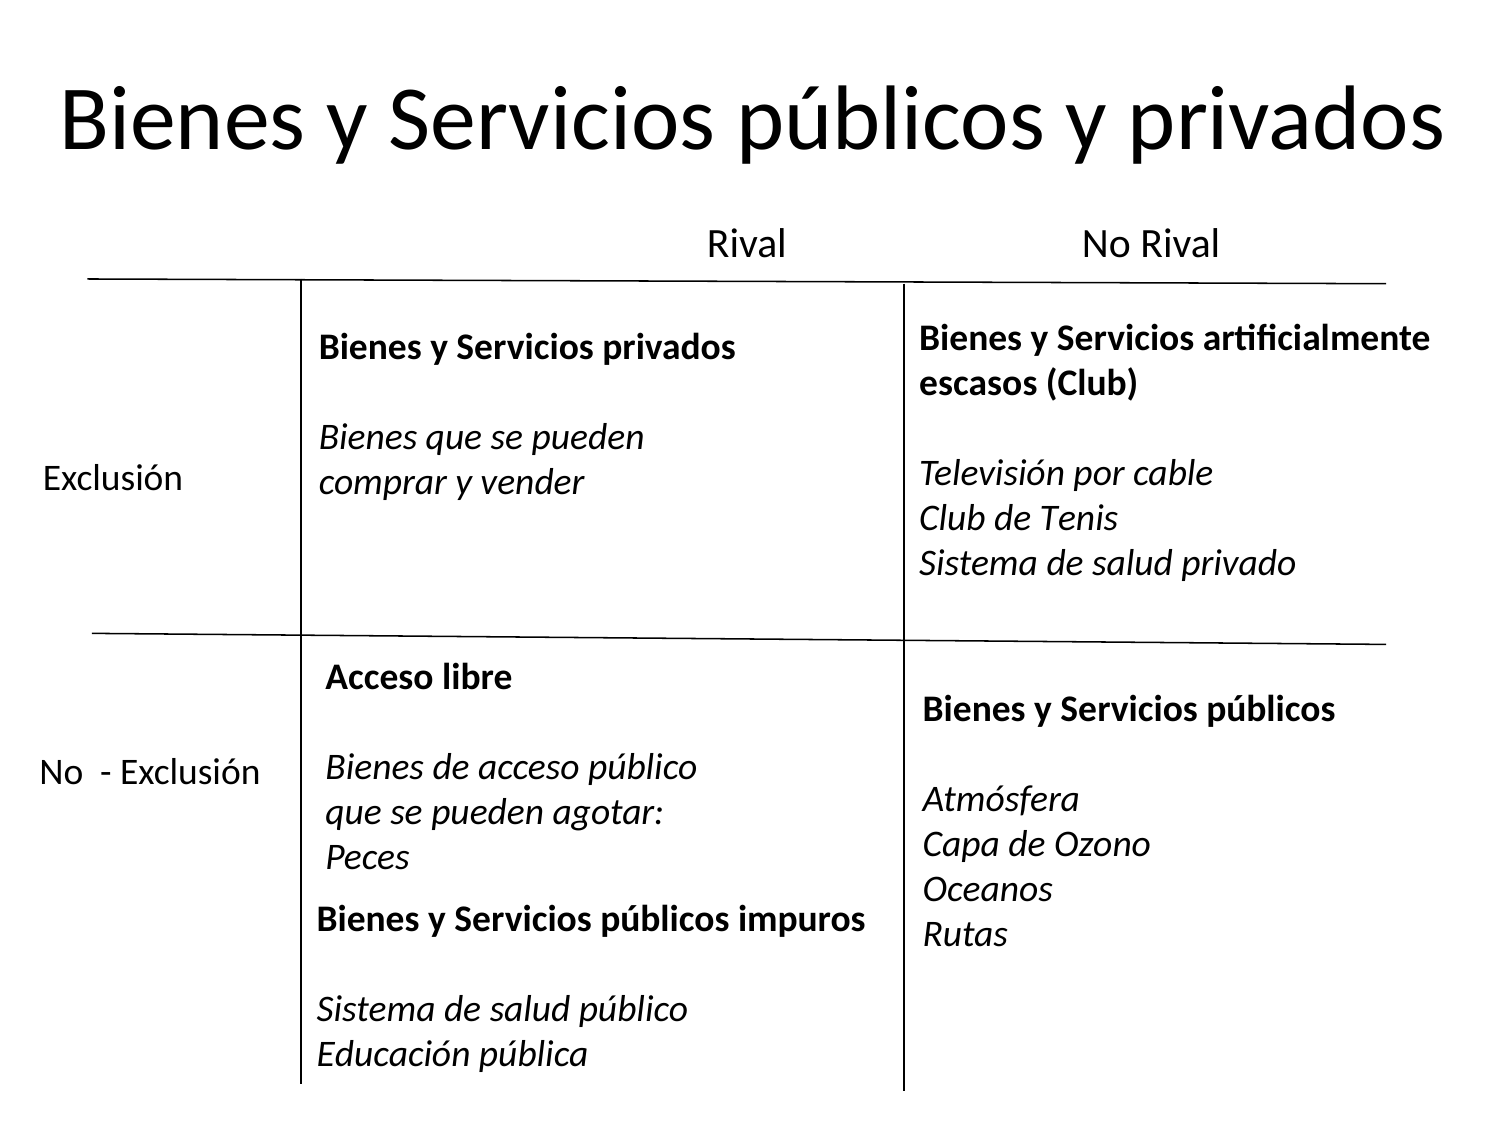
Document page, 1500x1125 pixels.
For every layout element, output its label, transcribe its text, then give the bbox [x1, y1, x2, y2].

title Bienes y Servicios públicos y privados [34, 19, 1474, 207]
text_box Bienes y Servicios públicos Atmósfera Capa de Ozono Oceanos Rutas [907, 676, 1357, 965]
text_box Exclusión [27, 445, 300, 507]
list Rival No Rival [91, 208, 1417, 284]
text_box Acceso libre Bienes de acceso público que se pueden agotar: Peces [310, 644, 736, 886]
text_box Bienes y Servicios artificialmente escasos (Club) Televisión por cable Club de Tenis Sistema de salud privado [904, 305, 1500, 593]
text_box Bienes y Servicios privados Bienes que se pueden comprar y vender [303, 314, 777, 512]
text_box No - Exclusión [24, 739, 310, 801]
text_box Bienes y Servicios públicos impuros Sistema de salud público Educación pública [301, 886, 905, 1084]
list Rival No Rival [91, 280, 300, 284]
